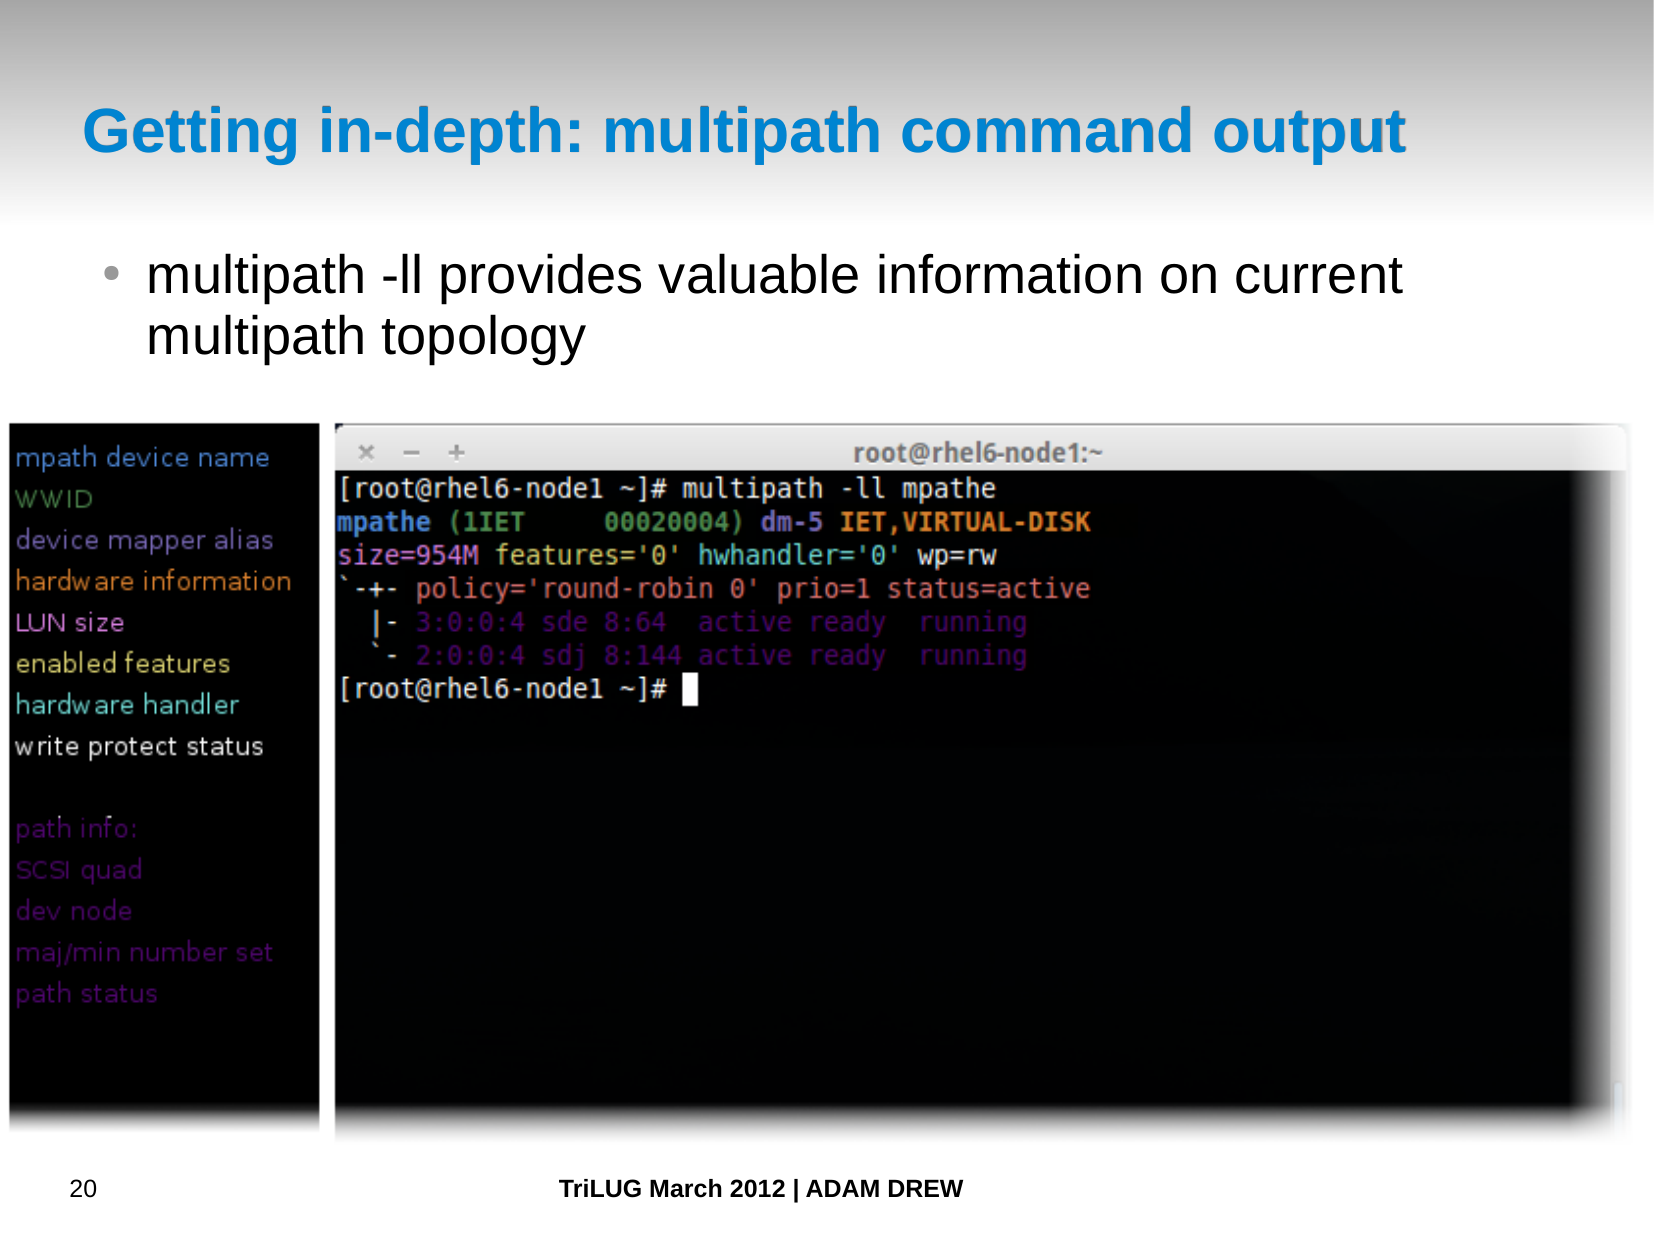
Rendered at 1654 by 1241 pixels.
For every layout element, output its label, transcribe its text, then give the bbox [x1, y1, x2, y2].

picture [0, 0, 1654, 225]
list multipath -ll provides valuable information on current multipath topology [86, 244, 1576, 366]
title Getting in-depth: multipath command output [82, 37, 1571, 226]
picture [0, 412, 1654, 1154]
